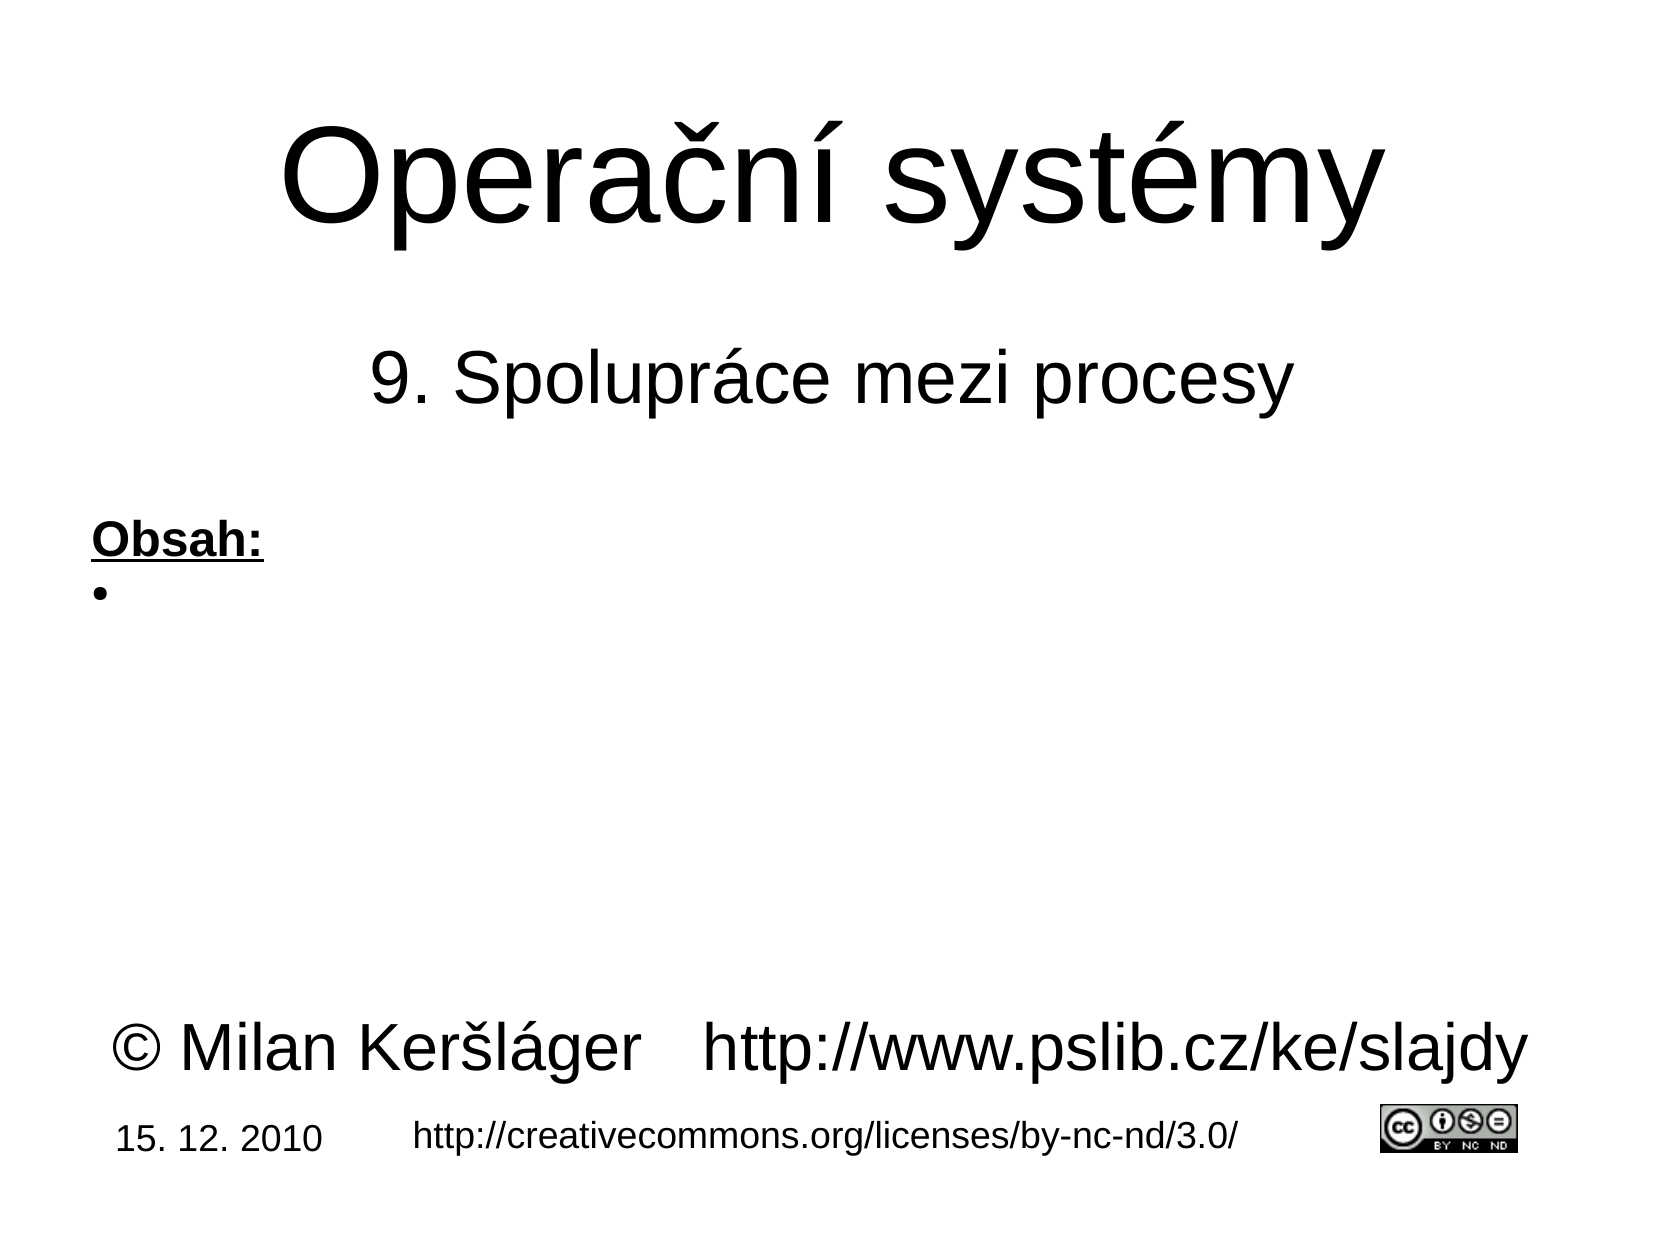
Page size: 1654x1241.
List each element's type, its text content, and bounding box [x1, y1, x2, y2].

picture [1380, 1104, 1518, 1153]
text_box Obsah: [76, 503, 1583, 631]
title Operační systémy 9. Spolupráce mezi procesy [88, 56, 1577, 461]
list © Milan Keršláger http://www.pslib.cz/ke/slajdy [76, 1009, 1565, 1087]
text_box 15. 12. 2010 [100, 1110, 355, 1167]
text_box http://creativecommons.org/licenses/by-nc-nd/3.0/ [339, 1107, 1313, 1165]
